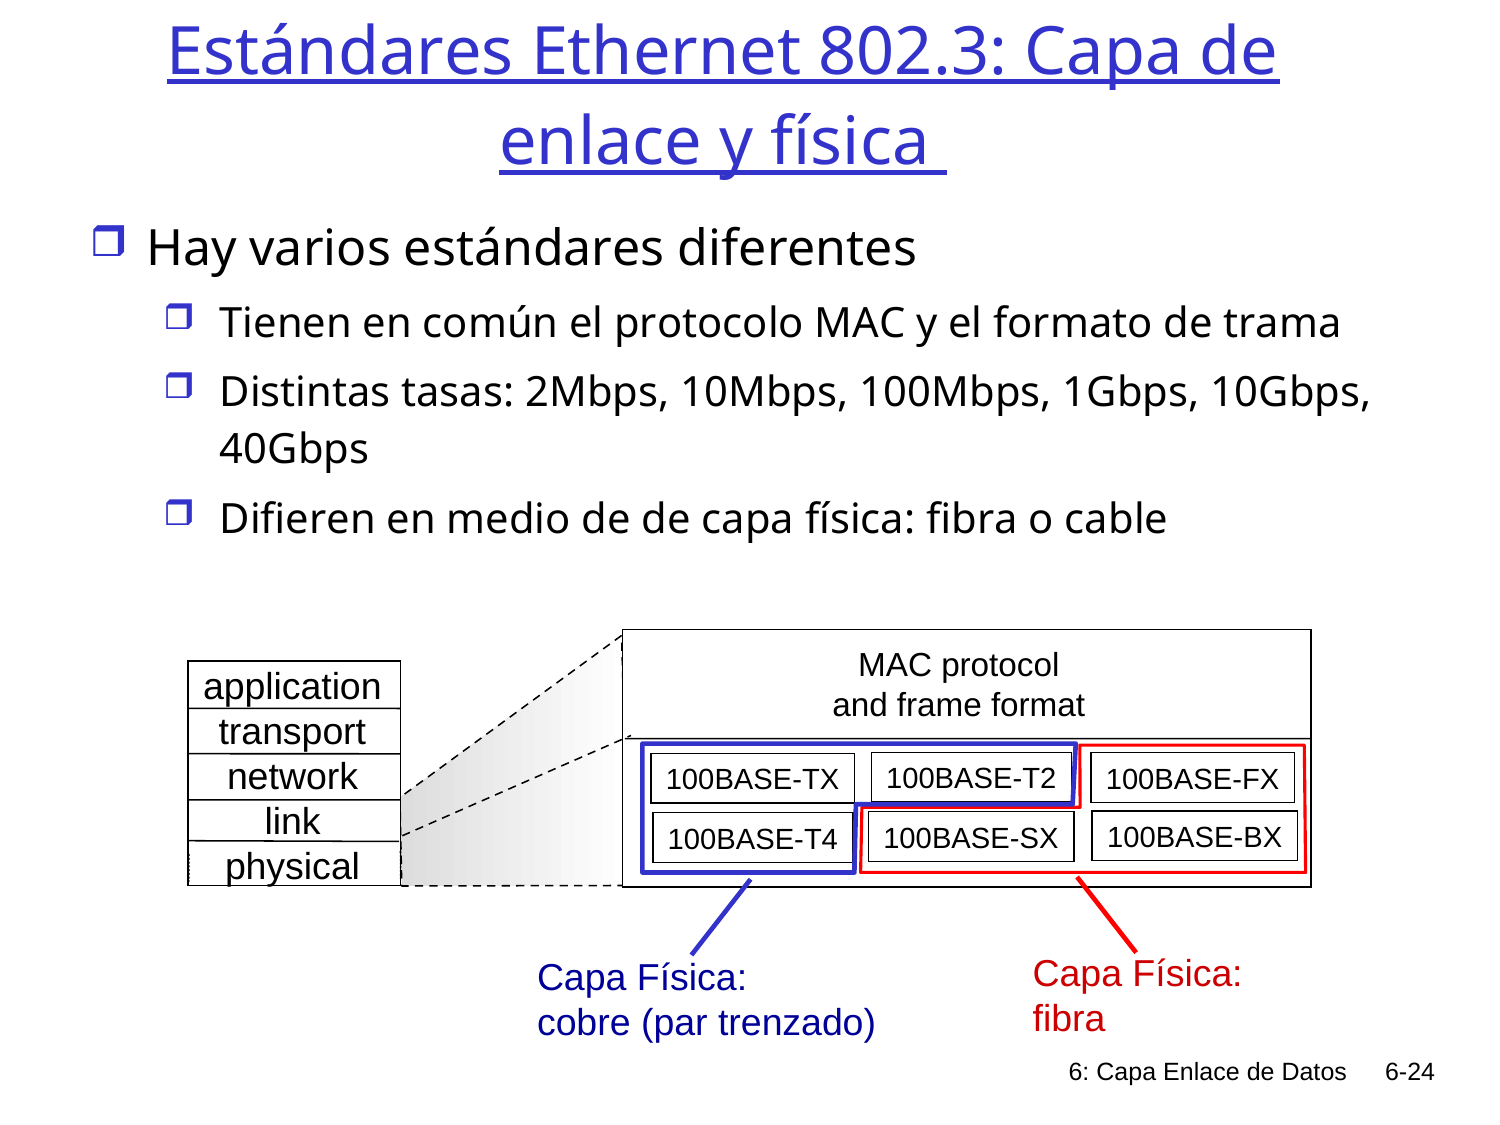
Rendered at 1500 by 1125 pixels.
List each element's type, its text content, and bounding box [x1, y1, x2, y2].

text_box 100BASE-BX [1092, 810, 1298, 861]
text_box 100BASE-T4 [652, 812, 853, 863]
text_box Capa Física: cobre (par trenzado) [522, 945, 892, 1050]
text_box application transport network link physical [188, 842, 397, 895]
text_box application transport network link physical [188, 755, 397, 799]
text_box 100BASE-SX [868, 811, 1074, 862]
text_box 100BASE-TX [651, 753, 855, 804]
list Hay varios estándares diferentes Tienen en común el protocolo MAC y el formato de trama Distintas tasas: 2Mbps, 10Mbps, 100Mbps, 1Gbps, 10Gbps, 40Gbps Difieren en medio de de capa física: fibra o cable [75, 204, 1458, 563]
text_box [397, 629, 1311, 887]
text_box [397, 710, 401, 753]
text_box 100BASE-FX [1091, 752, 1295, 803]
text_box [397, 660, 401, 707]
title Estándares Ethernet 802.3: Capa de enlace y física [85, 0, 1361, 188]
text_box MAC protocol and frame format [817, 636, 1101, 731]
text_box application transport network link physical [188, 654, 397, 707]
text_box application transport network link physical [188, 710, 397, 753]
text_box Capa Física: fibra [1017, 941, 1269, 1047]
text_box application transport network link physical [188, 801, 397, 840]
text_box 100BASE-T2 [871, 752, 1072, 801]
